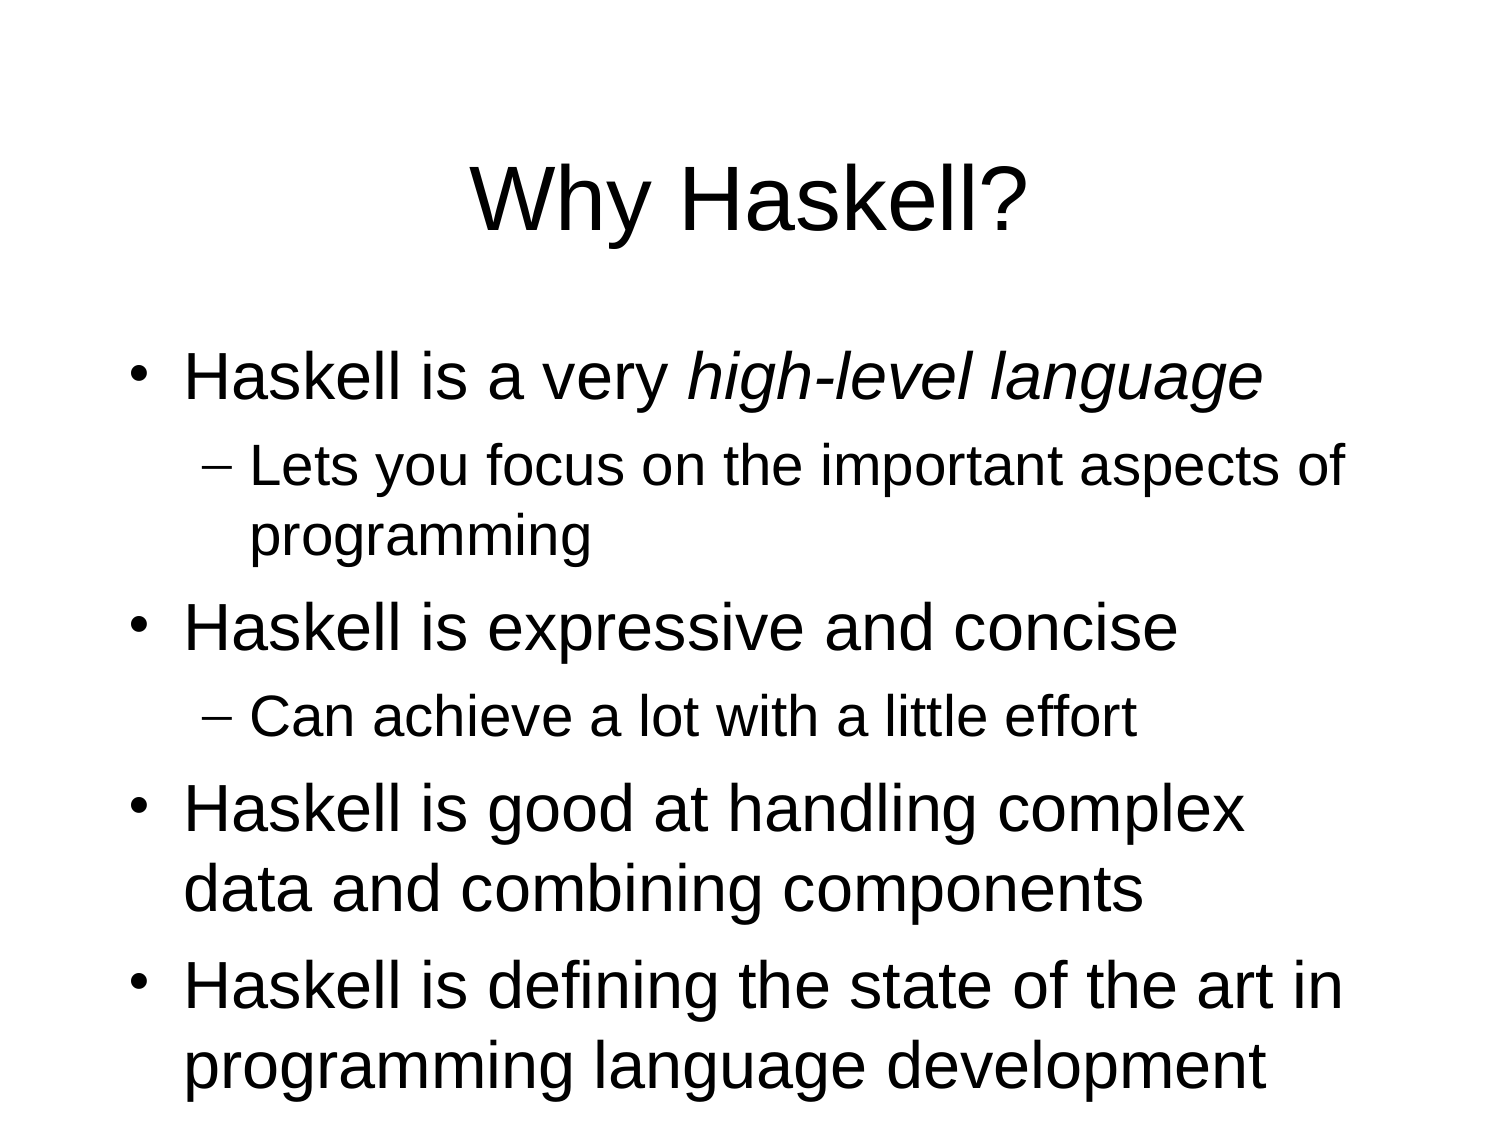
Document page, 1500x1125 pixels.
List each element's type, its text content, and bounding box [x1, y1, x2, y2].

title Why Haskell? [112, 99, 1388, 288]
list Haskell is a very high-level language Lets you focus on the important aspects of programming Haskell is expressive and concise Can achieve a lot with a little effort Haskell is good at handling complex data and combining components Haskell is defining the state of the art in programming language development Haskell is not a particularly high-performance language Prioritizes programmer-time over computer-time [112, 324, 1388, 978]
